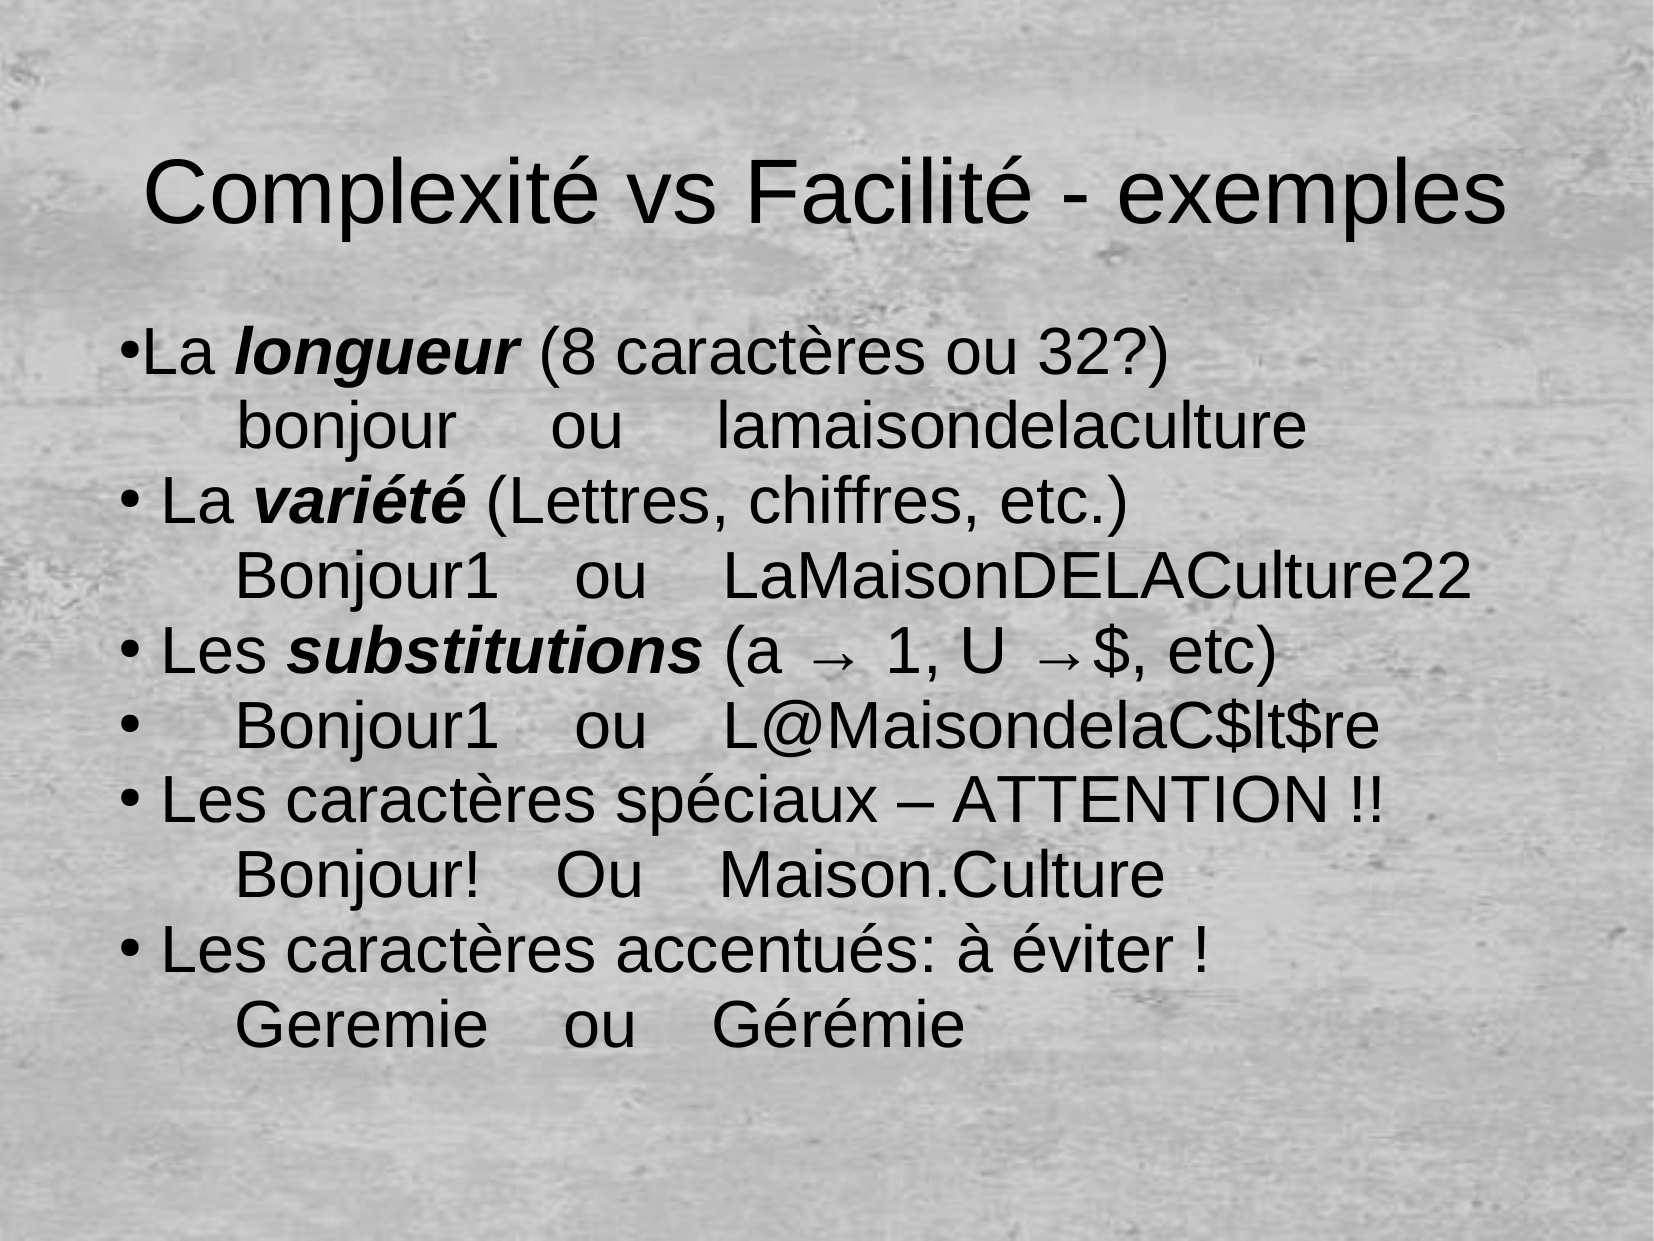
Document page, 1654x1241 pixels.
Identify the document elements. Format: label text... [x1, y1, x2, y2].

subtitle La longueur (8 caractères ou 32?) bonjour ou lamaisondelaculture La variété (Lettres, chiffres, etc.) Bonjour1 ou LaMaisonDELACulture22 Les substitutions (a → 1, U →$, etc) Bonjour1 ou L@MaisondelaC$lt$re Les caractères spéciaux – ATTENTION !! Bonjour! Ou Maison.Culture Les caractères accentués: à éviter ! Geremie ou Gérémie [118, 313, 1542, 1062]
title Complexité vs Facilité - exemples [82, 88, 1571, 296]
picture [0, 0, 1654, 1241]
